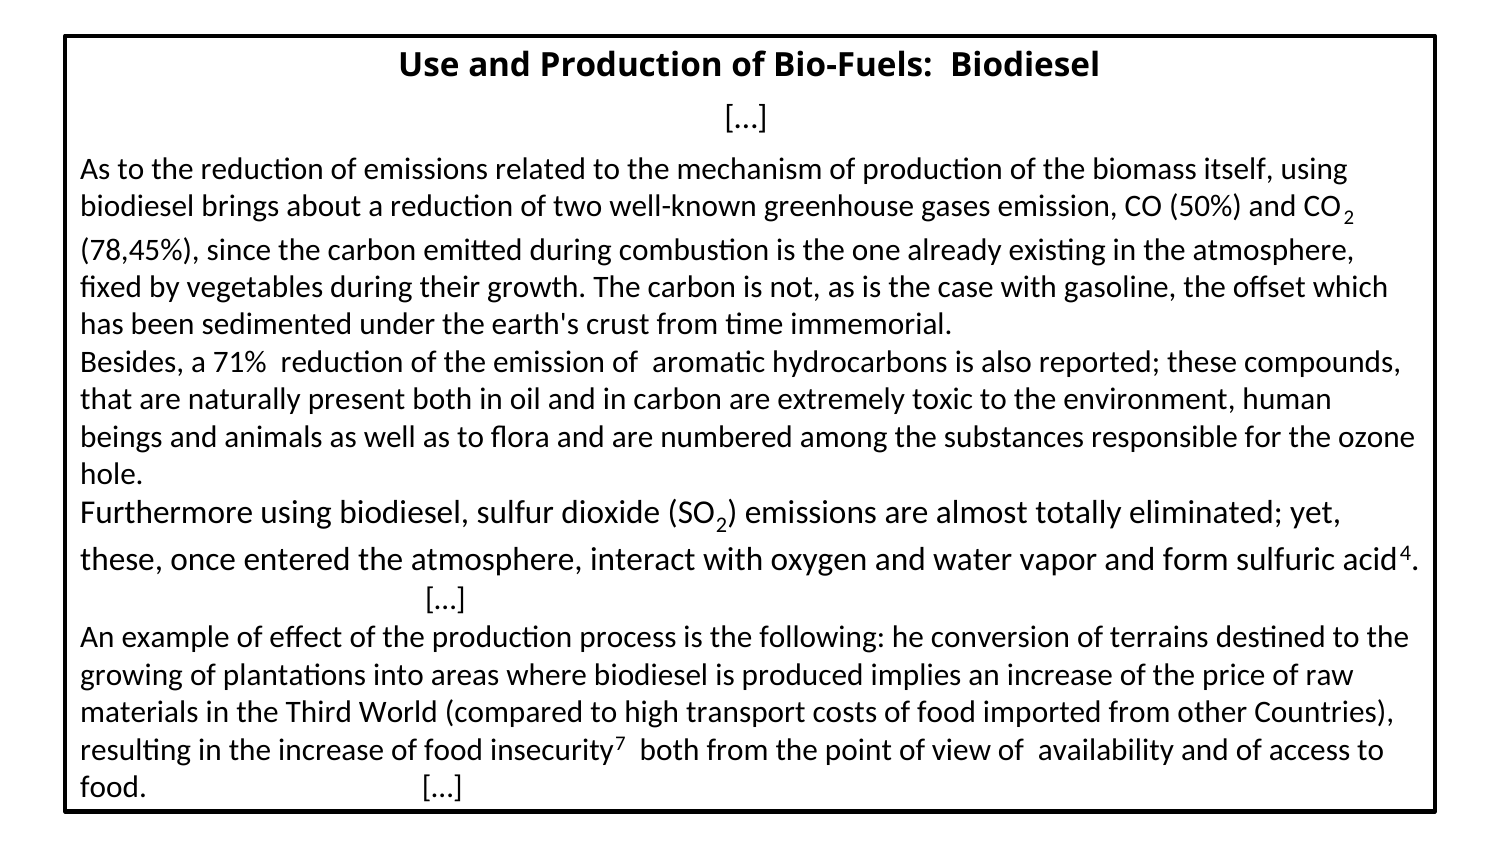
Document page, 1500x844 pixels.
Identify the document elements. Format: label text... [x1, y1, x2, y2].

text_box Use and Production of Bio-Fuels: Biodiesel […] As to the reduction of emissions related to the mechanism of production of the biomass itself, using biodiesel brings about a reduction of two well-known greenhouse gases emission, CO (50%) and CO2 (78,45%), since the carbon emitted during combustion is the one already existing in the atmosphere, fixed by vegetables during their growth. The carbon is not, as is the case with gasoline, the offset which has been sedimented under the earth's crust from time immemorial. Besides, a 71% reduction of the emission of aromatic hydrocarbons is also reported; these compounds, that are naturally present both in oil and in carbon are extremely toxic to the environment, human beings and animals as well as to flora and are numbered among the substances responsible for the ozone hole. Furthermore using biodiesel, sulfur dioxide (SO2) emissions are almost totally eliminated; yet, these, once entered the atmosphere, interact with oxygen and water vapor and form sulfuric acid4. […] An example of effect of the production process is the following: he conversion of terrains destined to the growing of plantations into areas where biodiesel is produced implies an increase of the price of raw materials in the Third World (compared to high transport costs of food imported from other Countries), resulting in the increase of food insecurity7 both from the point of view of availability and of access to food. […] [65, 35, 1435, 809]
